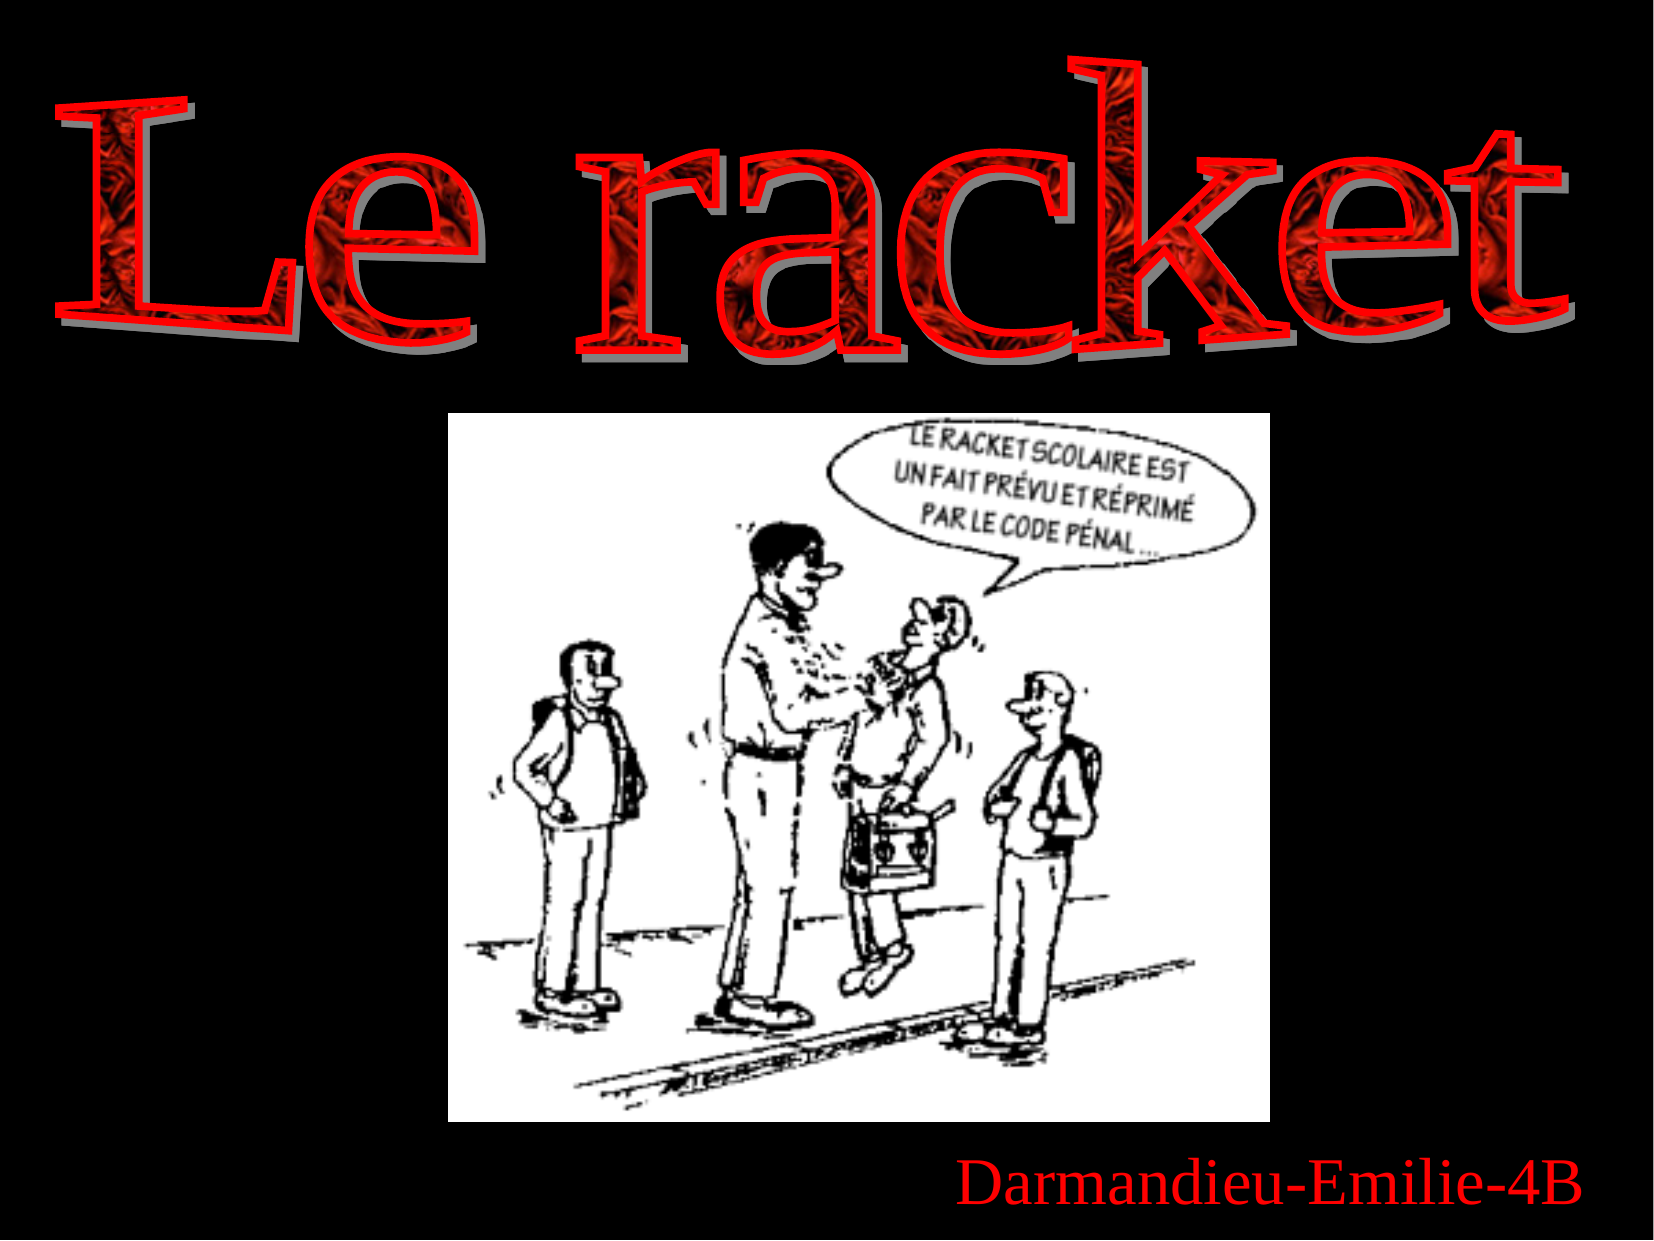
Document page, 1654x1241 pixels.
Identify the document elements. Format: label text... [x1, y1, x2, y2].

text_box Le racket [579, 152, 716, 351]
text_box Le racket [1071, 59, 1287, 350]
text_box Le racket [59, 99, 293, 331]
text_box Le racket [1282, 160, 1448, 332]
text_box Le racket [1447, 133, 1565, 322]
text_box Le racket [720, 153, 898, 355]
picture [448, 413, 1270, 1123]
text_box Le racket [900, 152, 1069, 355]
text_box Le racket [309, 156, 475, 343]
subtitle Darmandieu-Emilie-4B [177, 442, 1654, 1241]
